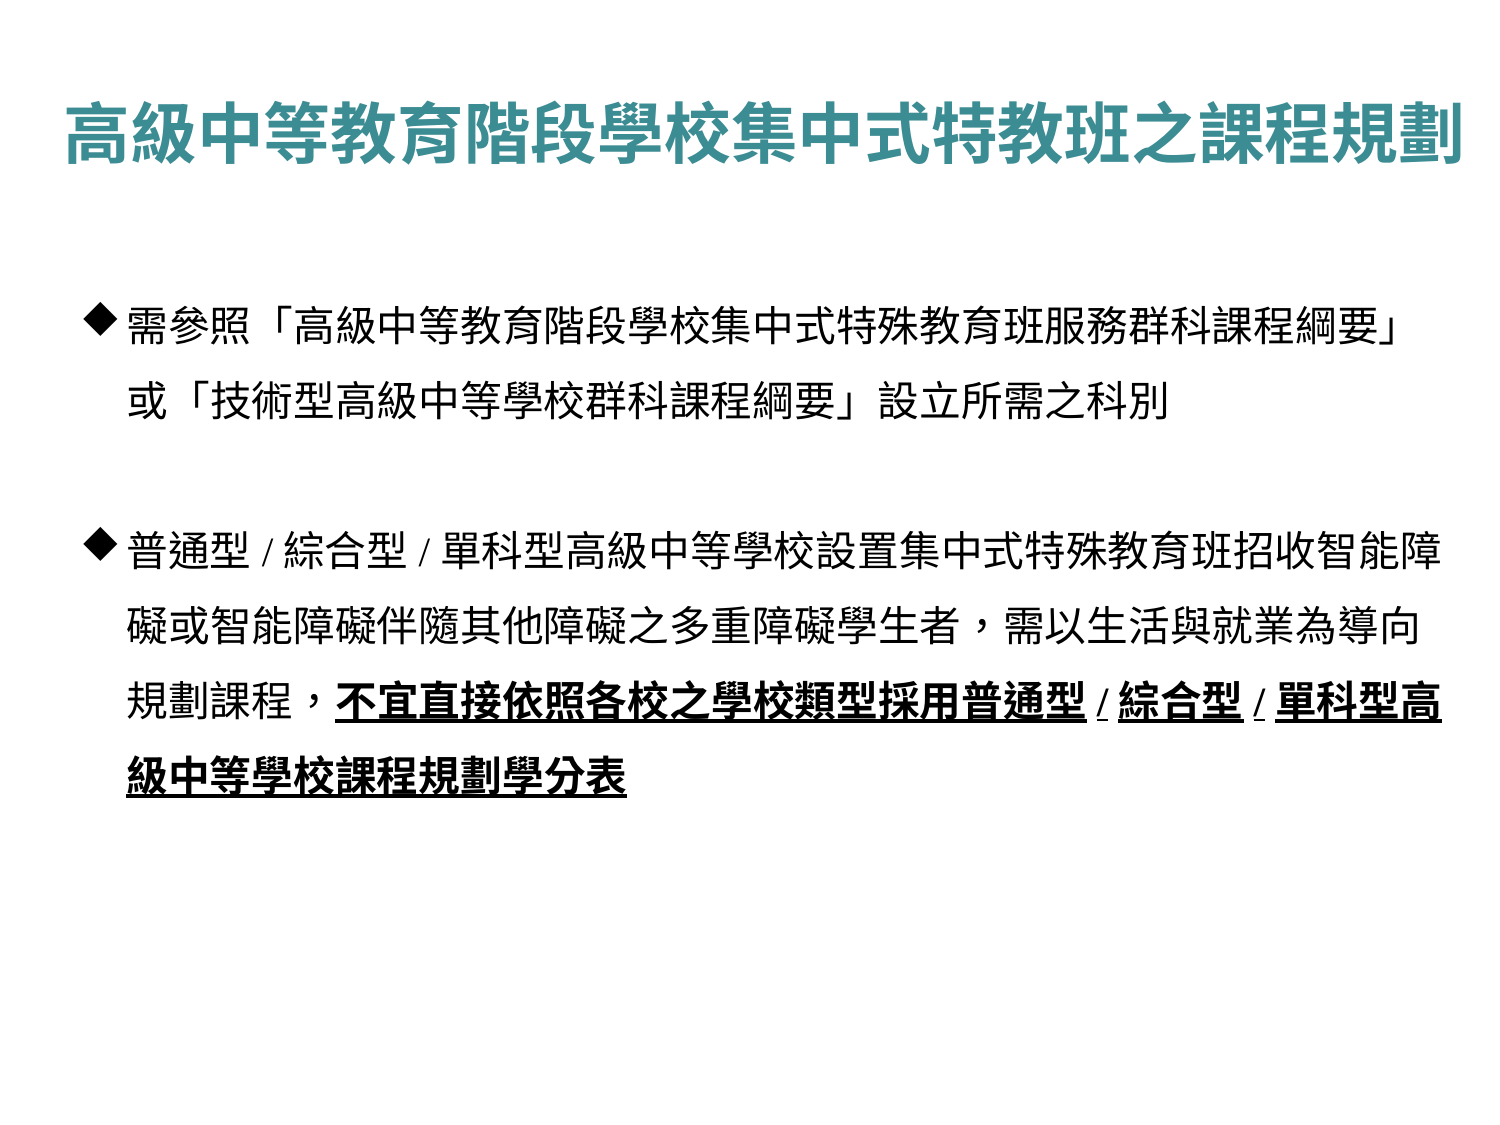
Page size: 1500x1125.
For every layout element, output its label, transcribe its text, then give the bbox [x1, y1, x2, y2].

text_box 需參照「高級中等教育階段學校集中式特殊教育班服務群科課程綱要」 或「技術型高級中等學校群科課程綱要」設立所需之科別 普通型/綜合型/單科型高級中等學校設置集中式特殊教育班招收智能障礙或智能障礙伴隨其他障礙之多重障礙學生者，需以生活與就業為導向規劃課程，不宜直接依照各校之學校類型採用普通型/綜合型/單科型高級中等學校課程規劃學分表 [64, 267, 1459, 807]
title 高級中等教育階段學校集中式特教班之課程規劃 [29, 42, 1500, 220]
